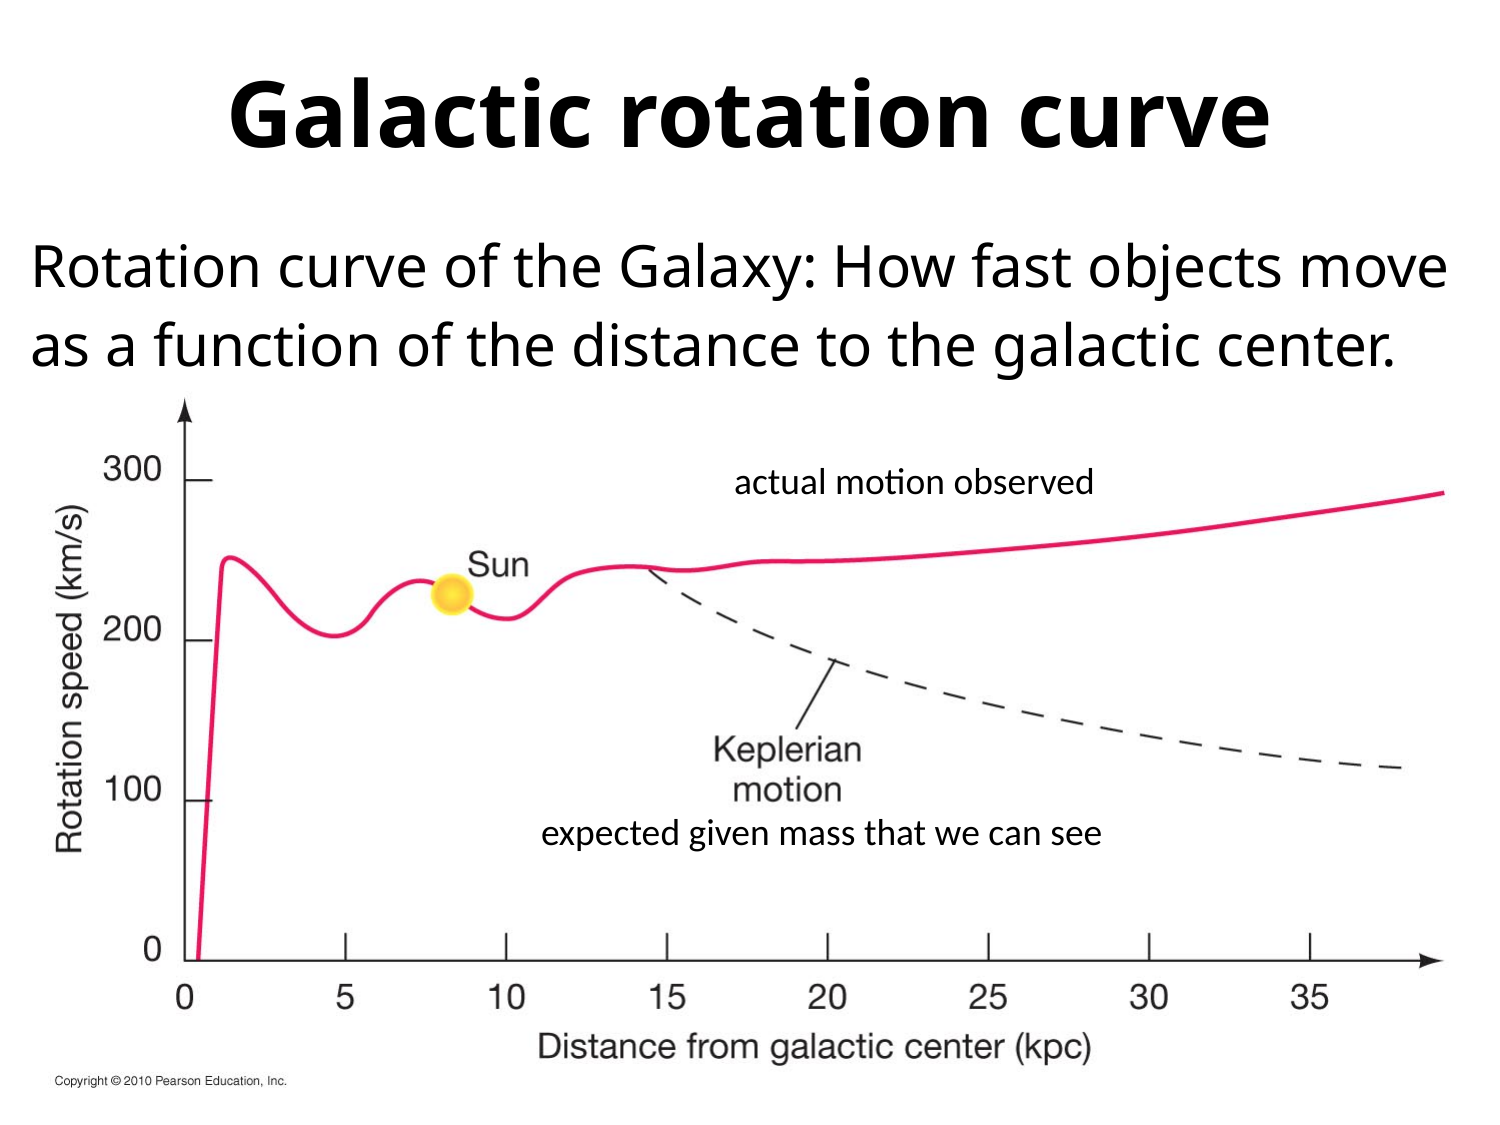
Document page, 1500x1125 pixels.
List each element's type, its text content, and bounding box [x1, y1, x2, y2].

list Rotation curve of the Galaxy: How fast objects move as a function of the distance to the galactic center. [30, 224, 1471, 878]
text_box expected given mass that we can see [526, 800, 1119, 860]
text_box actual motion observed [719, 449, 1111, 510]
picture [48, 391, 1451, 1097]
title Galactic rotation curve [30, 29, 1471, 196]
